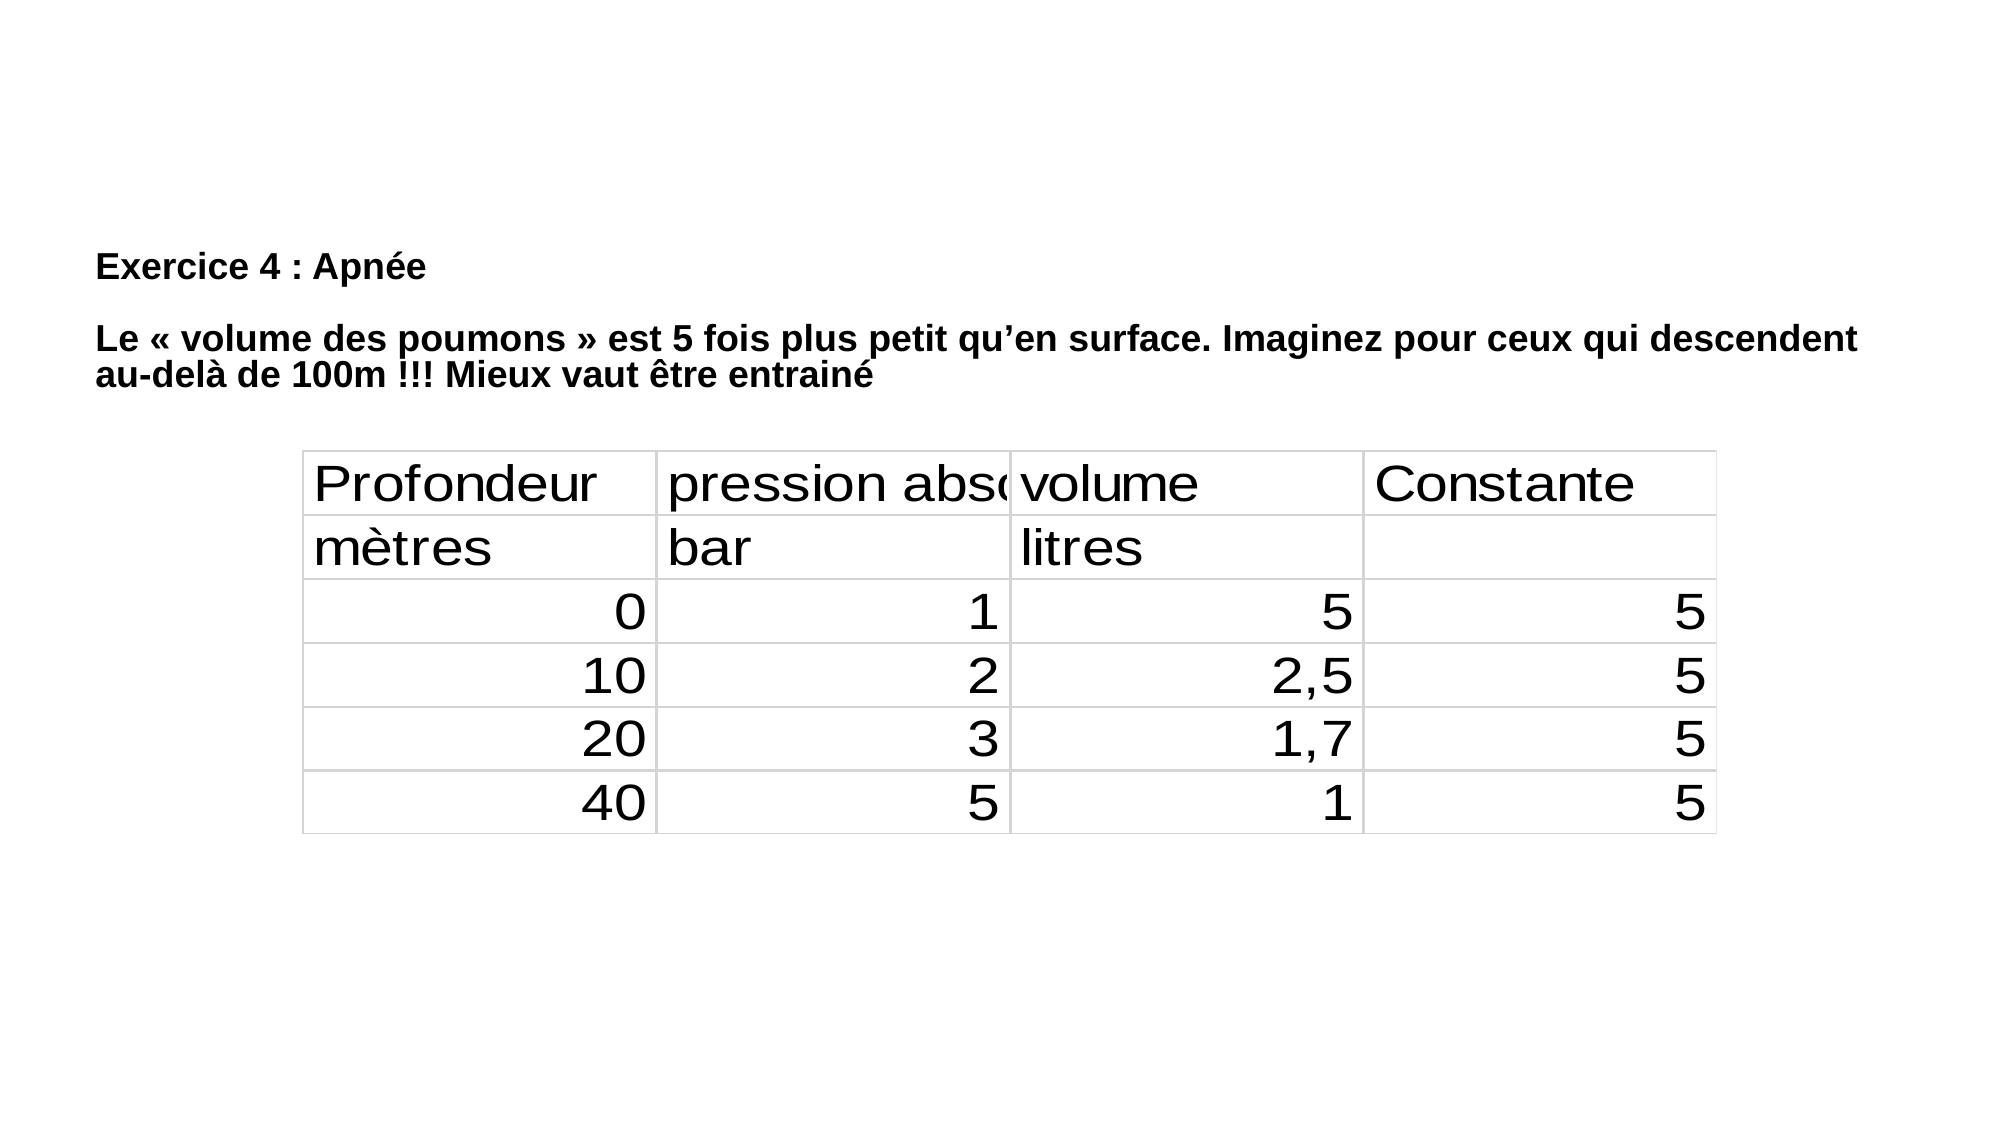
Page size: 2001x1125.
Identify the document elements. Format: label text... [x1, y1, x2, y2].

text_box Exercice 4 : Apnée Le « volume des poumons » est 5 fois plus petit qu’en surface. Imaginez pour ceux qui descendent au-delà de 100m !!! Mieux vaut être entrainé [80, 275, 1920, 435]
chart [301, 450, 1720, 837]
